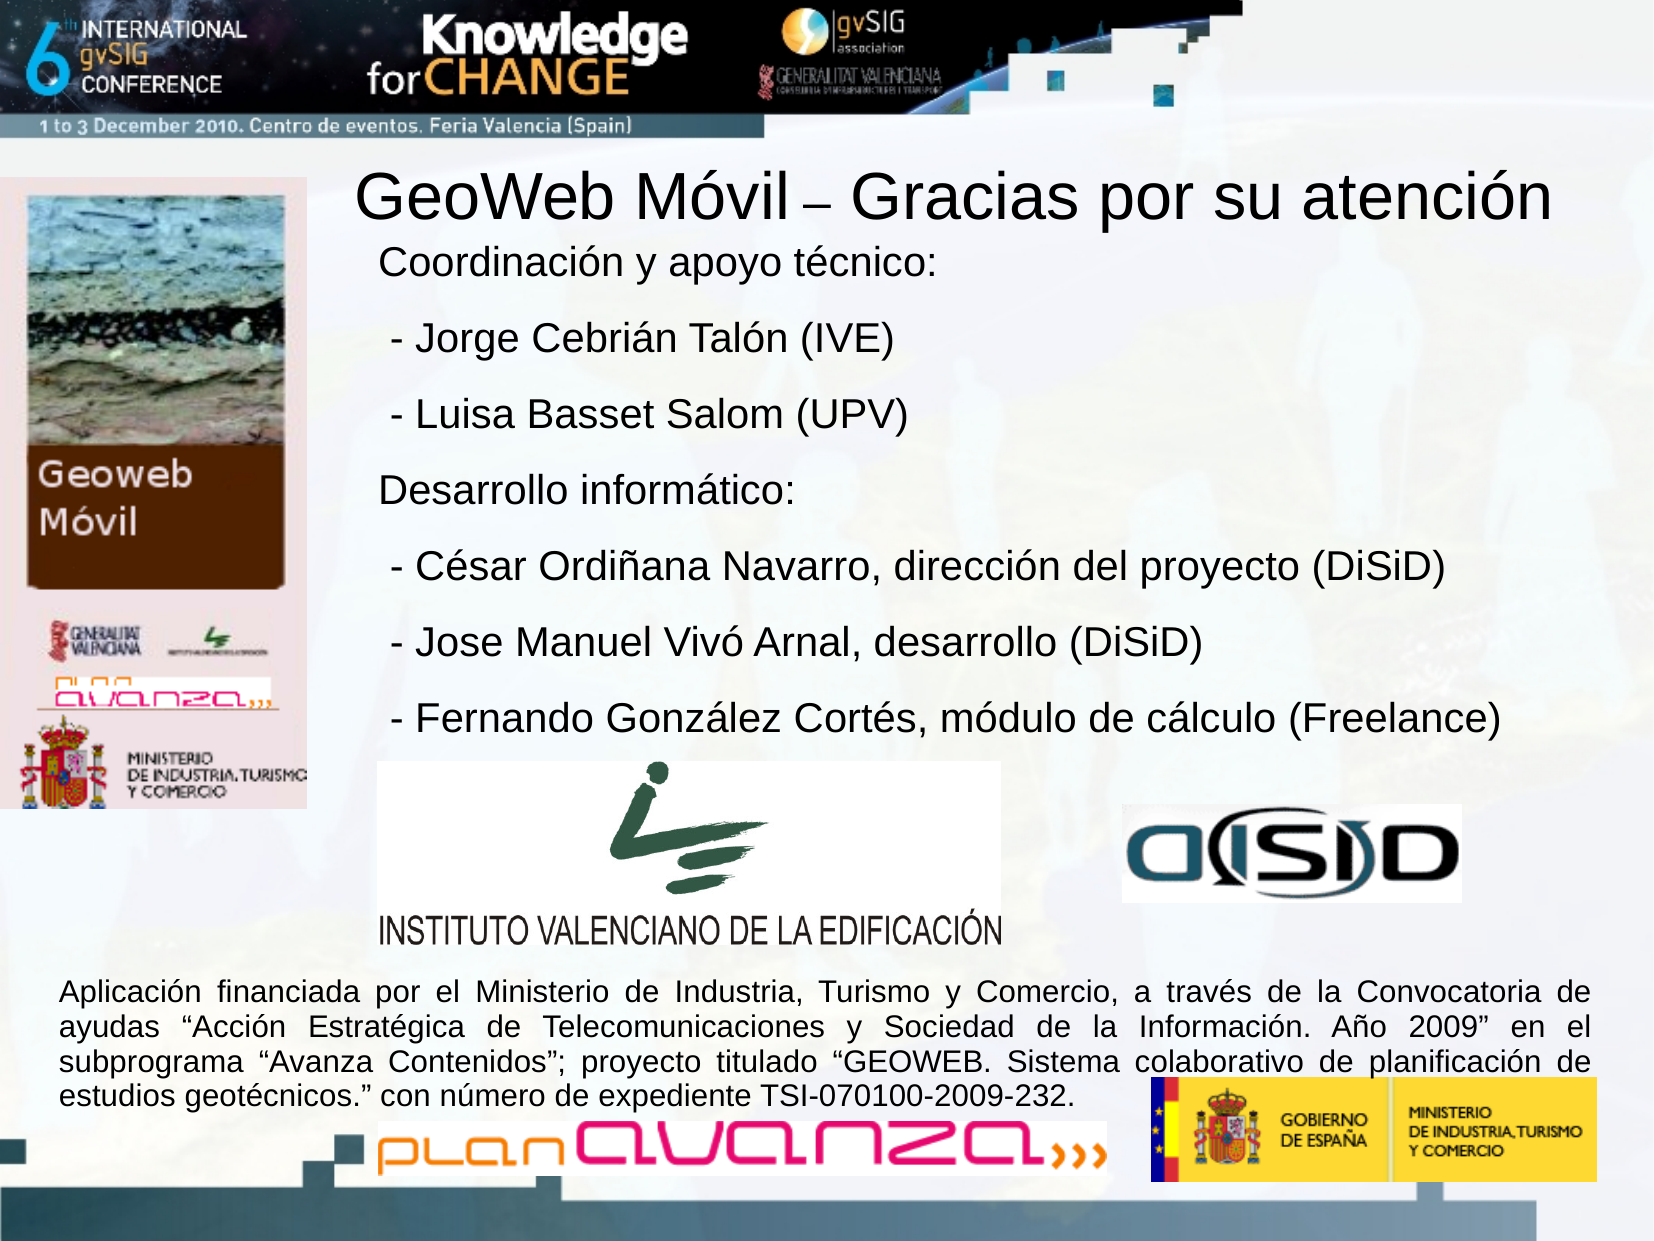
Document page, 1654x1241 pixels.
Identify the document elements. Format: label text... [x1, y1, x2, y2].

picture [0, 0, 1654, 1241]
list GeoWeb Móvil – Gracias por su atención [354, 159, 1625, 237]
list Aplicación financiada por el Ministerio de Industria, Turismo y Comercio, a través de la Convocatoria de ayudas “Acción Estratégica de Telecomunicaciones y Sociedad de la Información. Año 2009” en el subprograma “Avanza Contenidos”; proyecto titulado “GEOWEB. Sistema colaborativo de planificación de estudios geotécnicos.” con número de expediente TSI-070100-2009-232. [59, 974, 1595, 1123]
list Coordinación y apoyo técnico: - Jorge Cebrián Talón (IVE) - Luisa Basset Salom (UPV) Desarrollo informático: - César Ordiñana Navarro, dirección del proyecto (DiSiD) - Jose Manuel Vivó Arnal, desarrollo (DiSiD) - Fernando González Cortés, módulo de cálculo (Freelance) [378, 238, 1625, 884]
